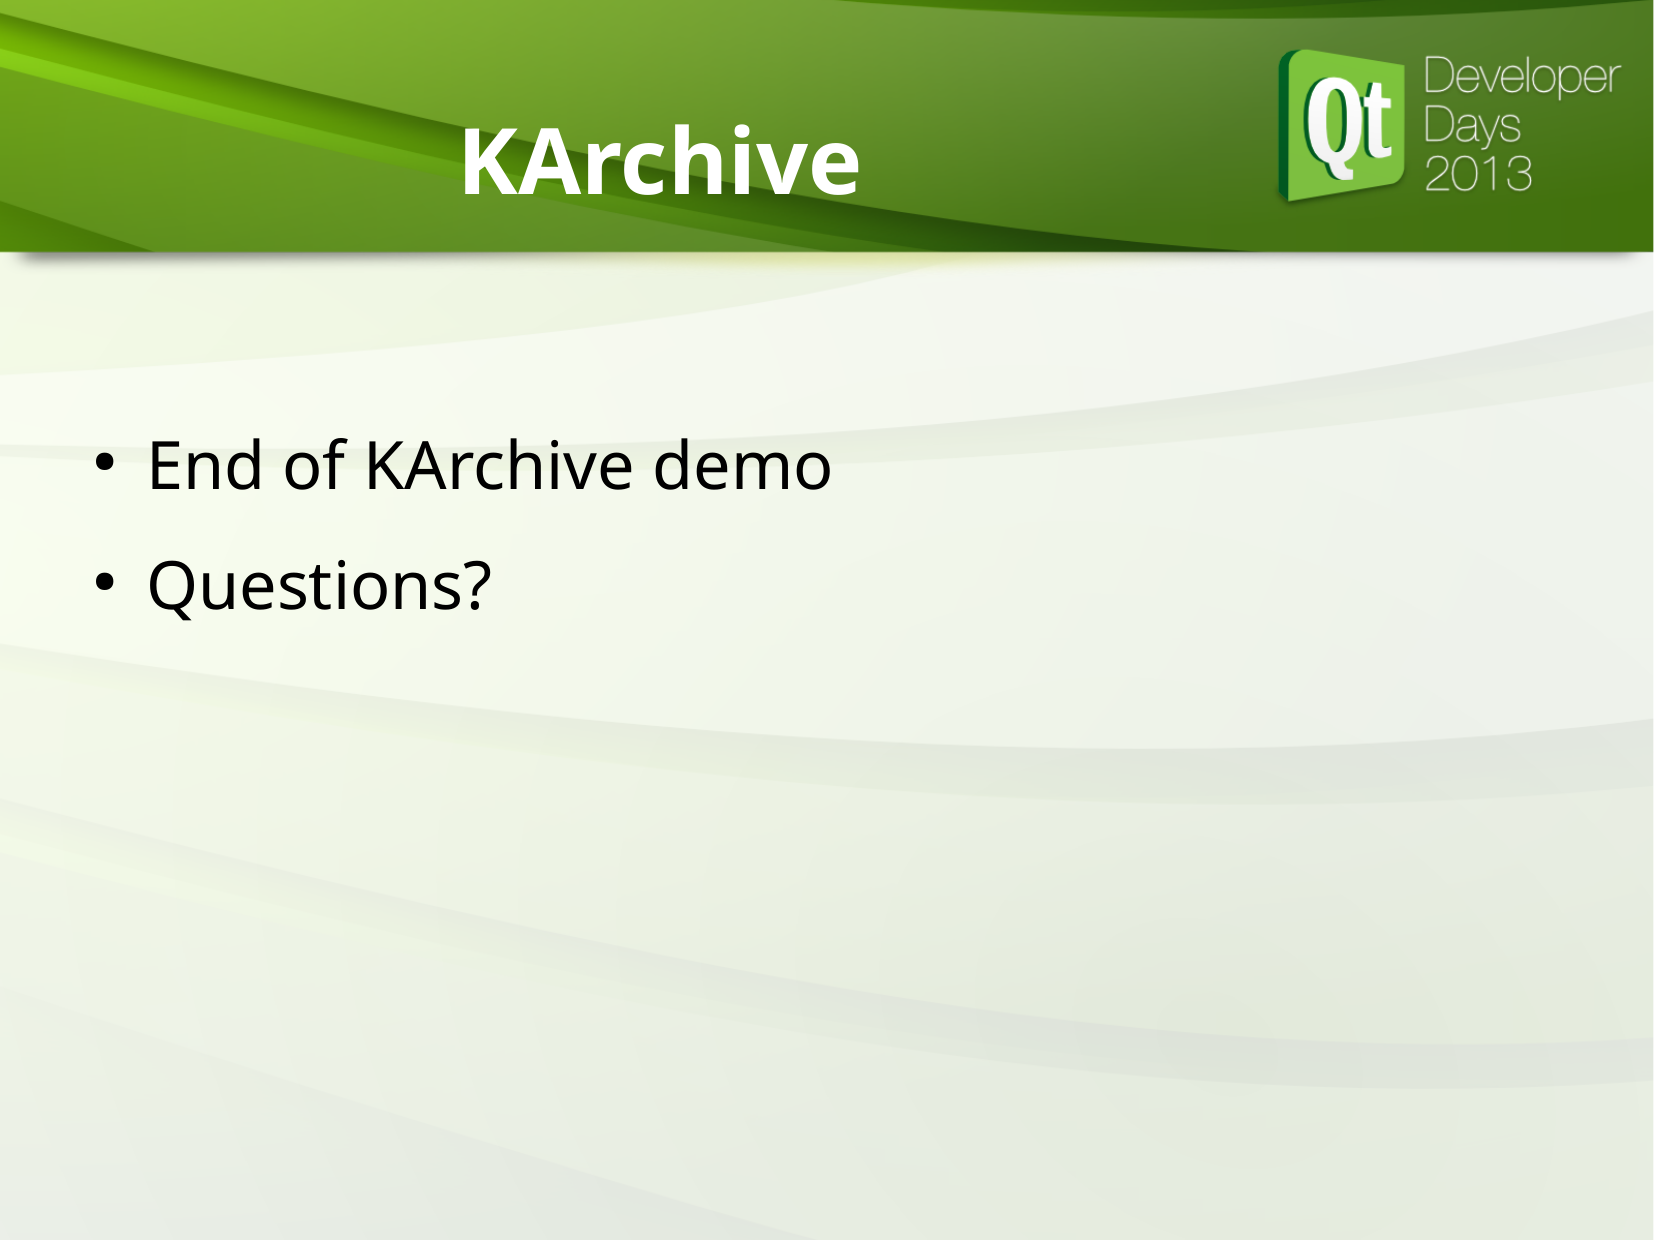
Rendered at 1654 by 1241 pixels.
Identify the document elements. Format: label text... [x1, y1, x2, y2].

list End of KArchive demo Questions? [75, 297, 1576, 1017]
picture [0, 0, 1654, 1240]
title KArchive [45, 55, 1276, 263]
